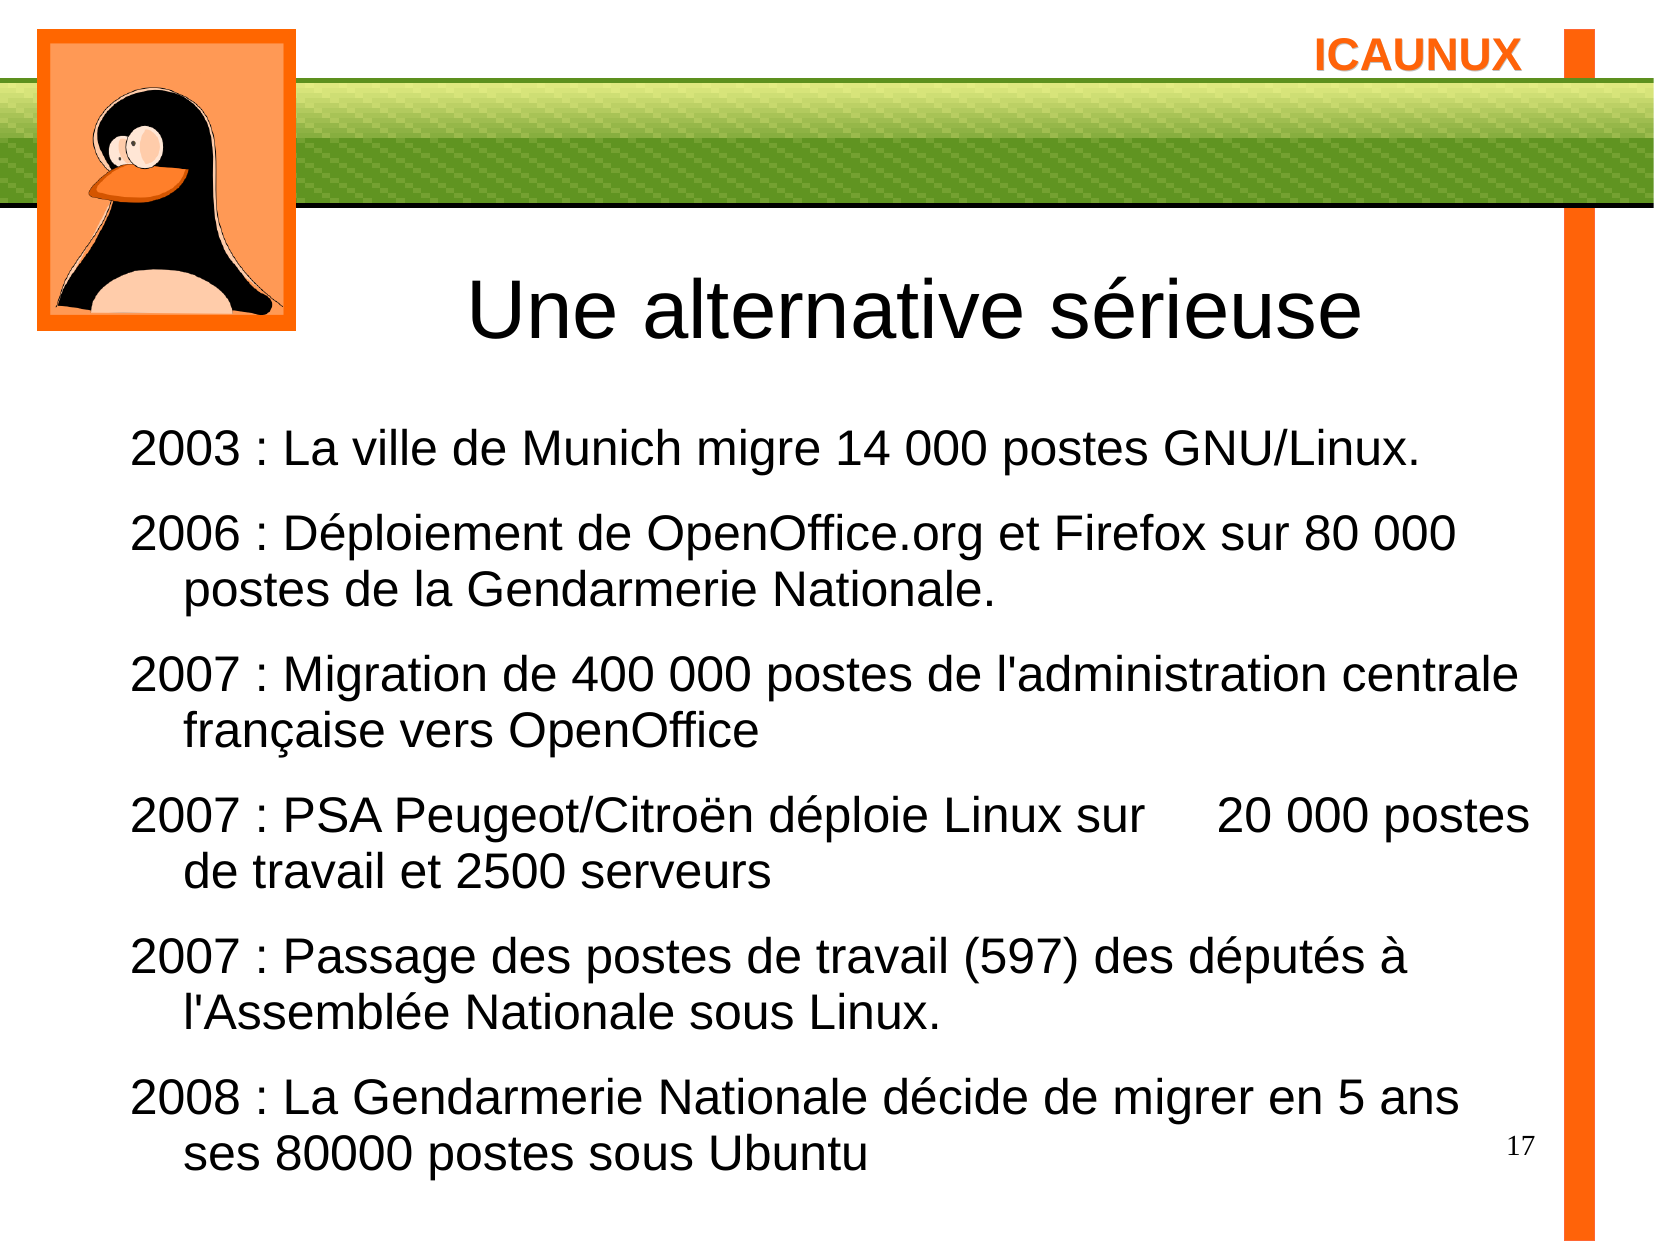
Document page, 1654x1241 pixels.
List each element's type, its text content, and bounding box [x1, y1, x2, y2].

list 2003 : La ville de Munich migre 14 000 postes GNU/Linux. 2006 : Déploiement de OpenOffice.org et Firefox sur 80 000 postes de la Gendarmerie Nationale. 2007 : Migration de 400 000 postes de l'administration centrale française vers OpenOffice 2007 : PSA Peugeot/Citroën déploie Linux sur 20 000 postes de travail et 2500 serveurs 2007 : Passage des postes de travail (597) des députés à l'Assemblée Nationale sous Linux. 2008 : La Gendarmerie Nationale décide de migrer en 5 ans ses 80000 postes sous Ubuntu [112, 420, 1536, 1182]
picture [0, 29, 1654, 331]
title Une alternative sérieuse [324, 235, 1506, 384]
